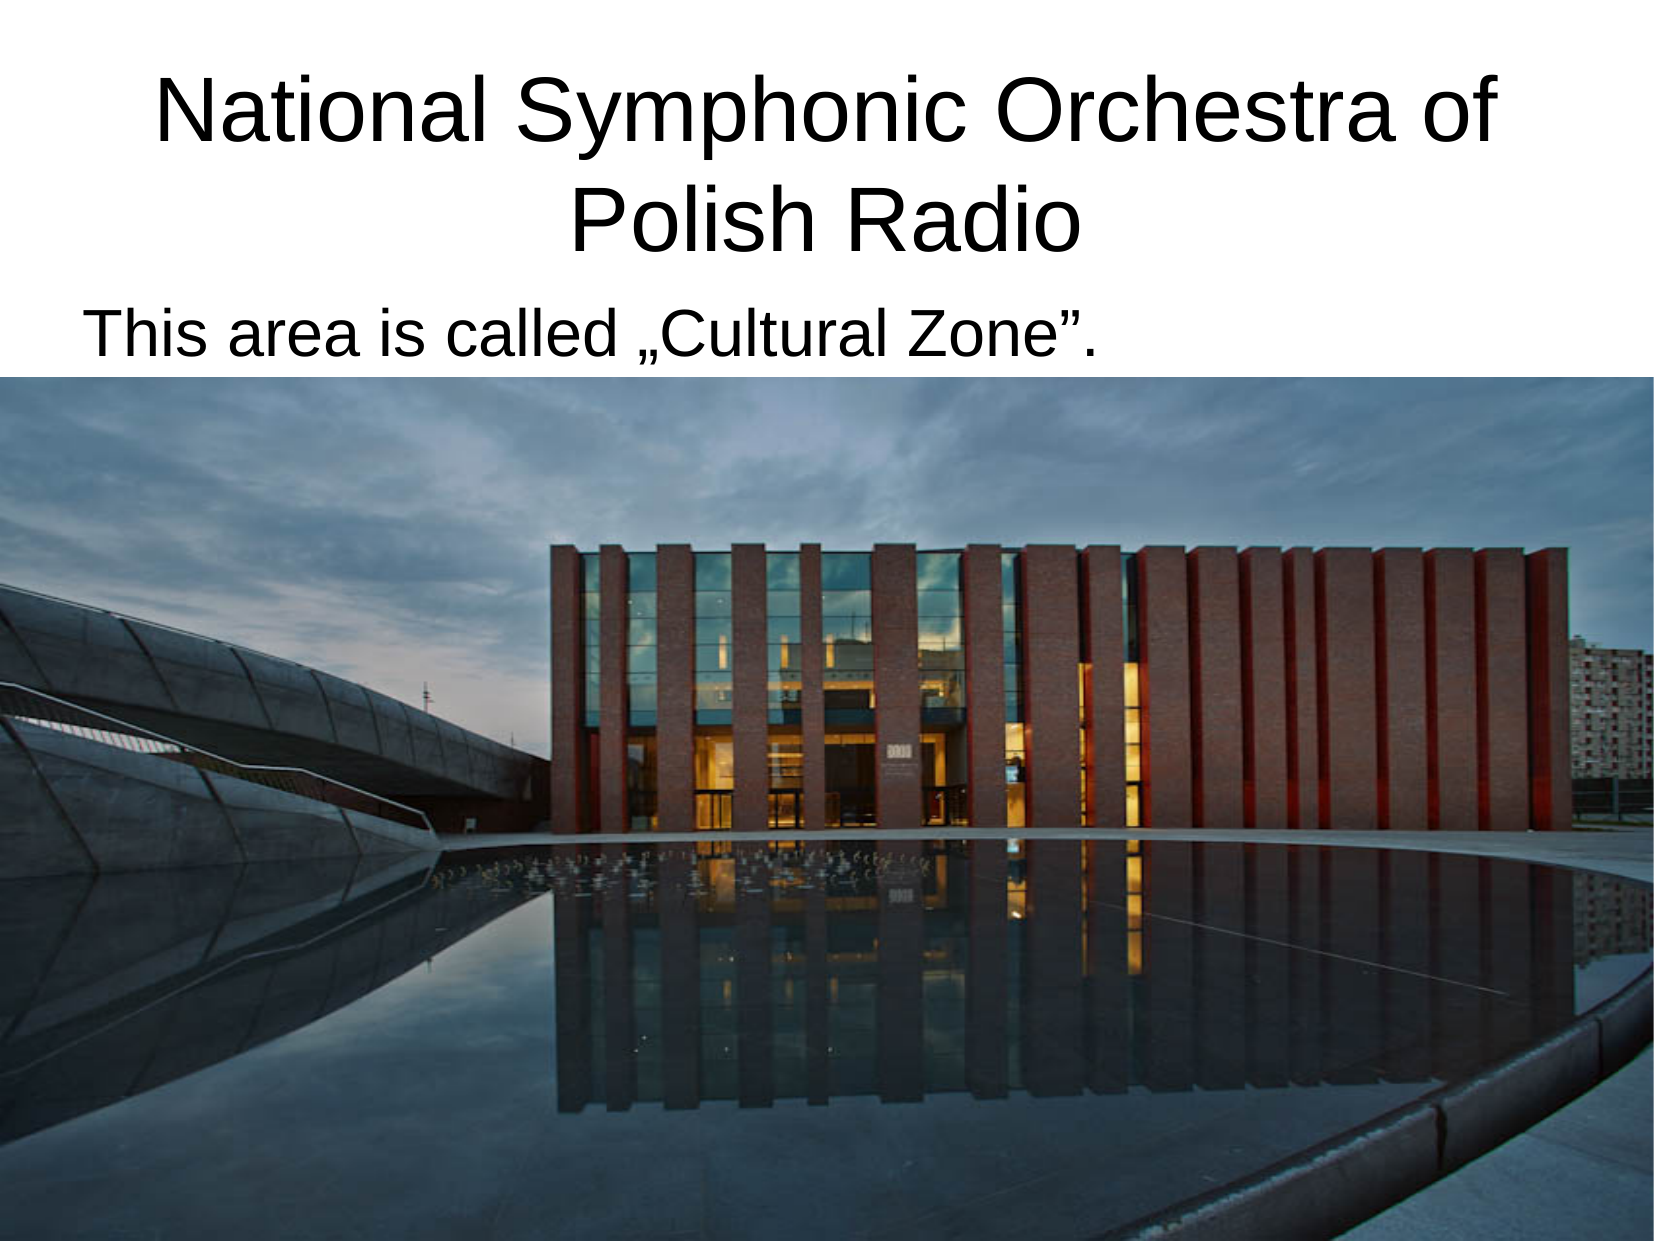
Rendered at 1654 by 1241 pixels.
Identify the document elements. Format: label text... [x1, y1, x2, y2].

picture [0, 377, 1654, 1241]
title National Symphonic Orchestra of Polish Radio [82, 49, 1571, 257]
list This area is called „Cultural Zone”. [82, 290, 1571, 377]
